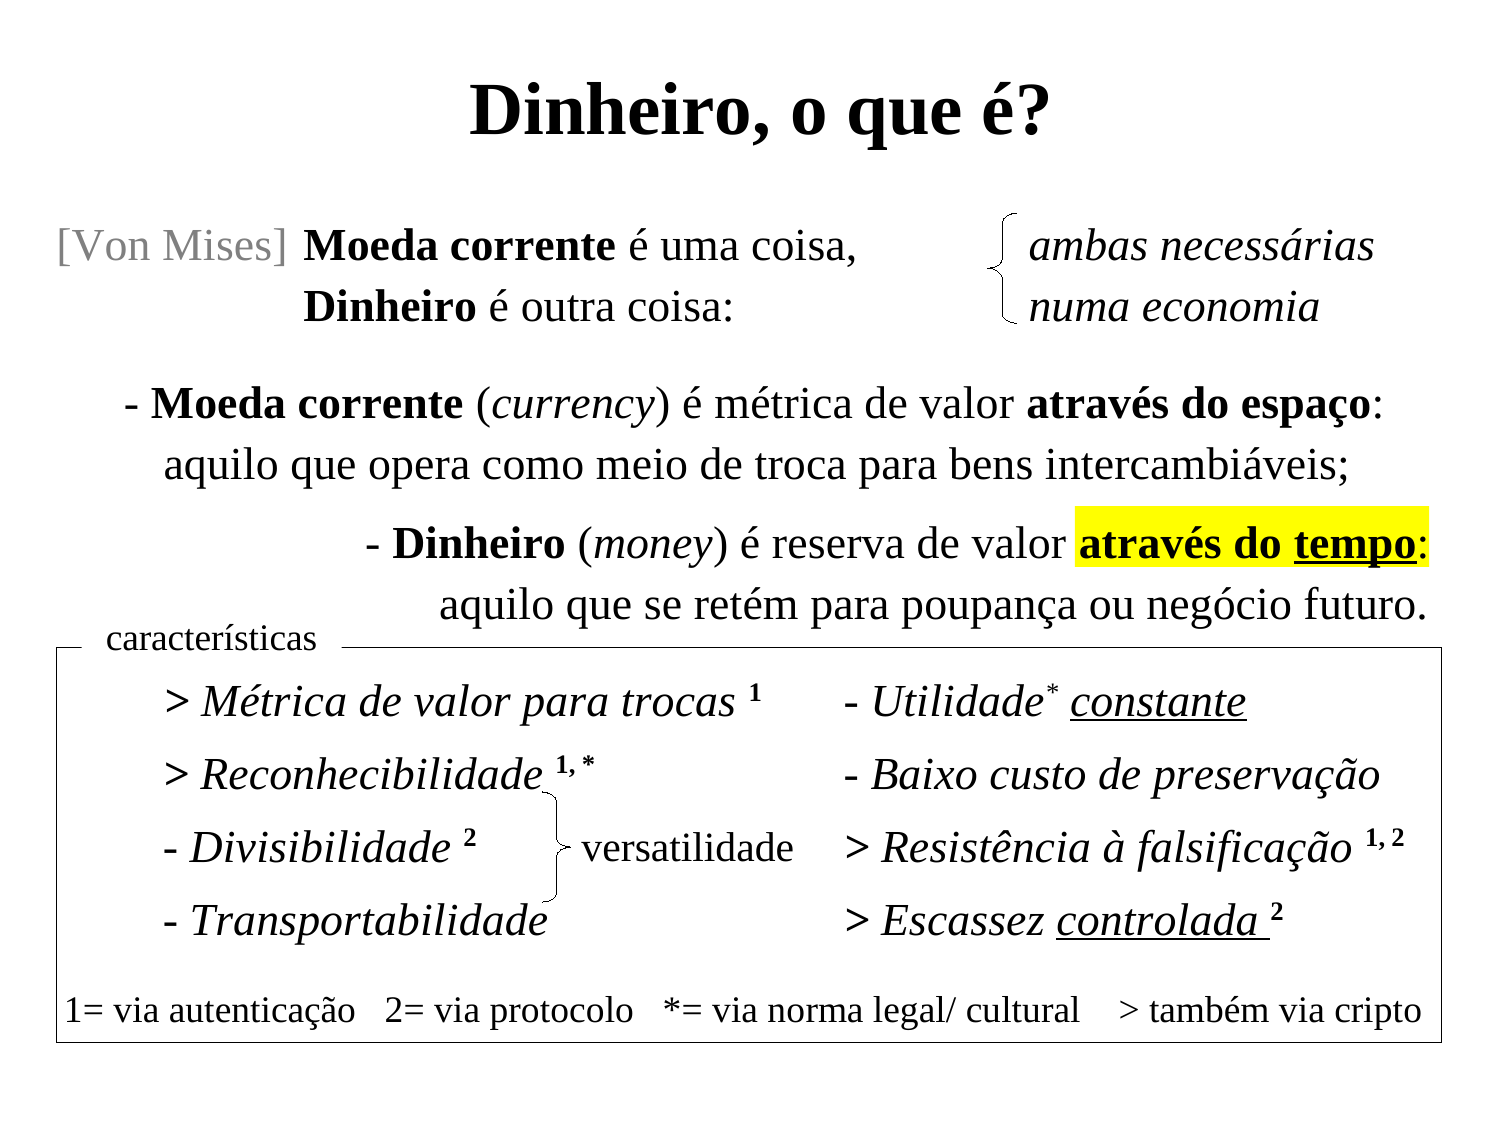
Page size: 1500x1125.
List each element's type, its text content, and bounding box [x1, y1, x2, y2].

text_box características [81, 616, 342, 659]
text_box versatilidade [581, 824, 795, 871]
title Dinheiro, o que é? [97, 33, 1426, 184]
text_box [Von Mises] Moeda corrente é uma coisa, ambas necessárias Dinheiro é outra coisa: numa economia - Moeda corrente (currency) é métrica de valor através do espaço: aquilo que opera como meio de troca para bens intercambiáveis; - Dinheiro (money) é reserva de valor através do tempo: aquilo que se retém para poupança ou negócio futuro. > Métrica de valor para trocas 1 - Utilidade* constante > Reconhecibilidade 1, * - Baixo custo de preservação - Divisibilidade 2 > Resistência à falsificação 1, 2 - Transportabilidade > Escassez controlada 2 1= via autenticação 2= via protocolo *= via norma legal/ cultural > também via cripto [56, 209, 1442, 647]
text_box [Von Mises] Moeda corrente é uma coisa, ambas necessárias Dinheiro é outra coisa: numa economia - Moeda corrente (currency) é métrica de valor através do espaço: aquilo que opera como meio de troca para bens intercambiáveis; - Dinheiro (money) é reserva de valor através do tempo: aquilo que se retém para poupança ou negócio futuro. > Métrica de valor para trocas 1 - Utilidade* constante > Reconhecibilidade 1, * - Baixo custo de preservação - Divisibilidade 2 > Resistência à falsificação 1, 2 - Transportabilidade > Escassez controlada 2 1= via autenticação 2= via protocolo *= via norma legal/ cultural > também via cripto [57, 648, 1441, 1031]
